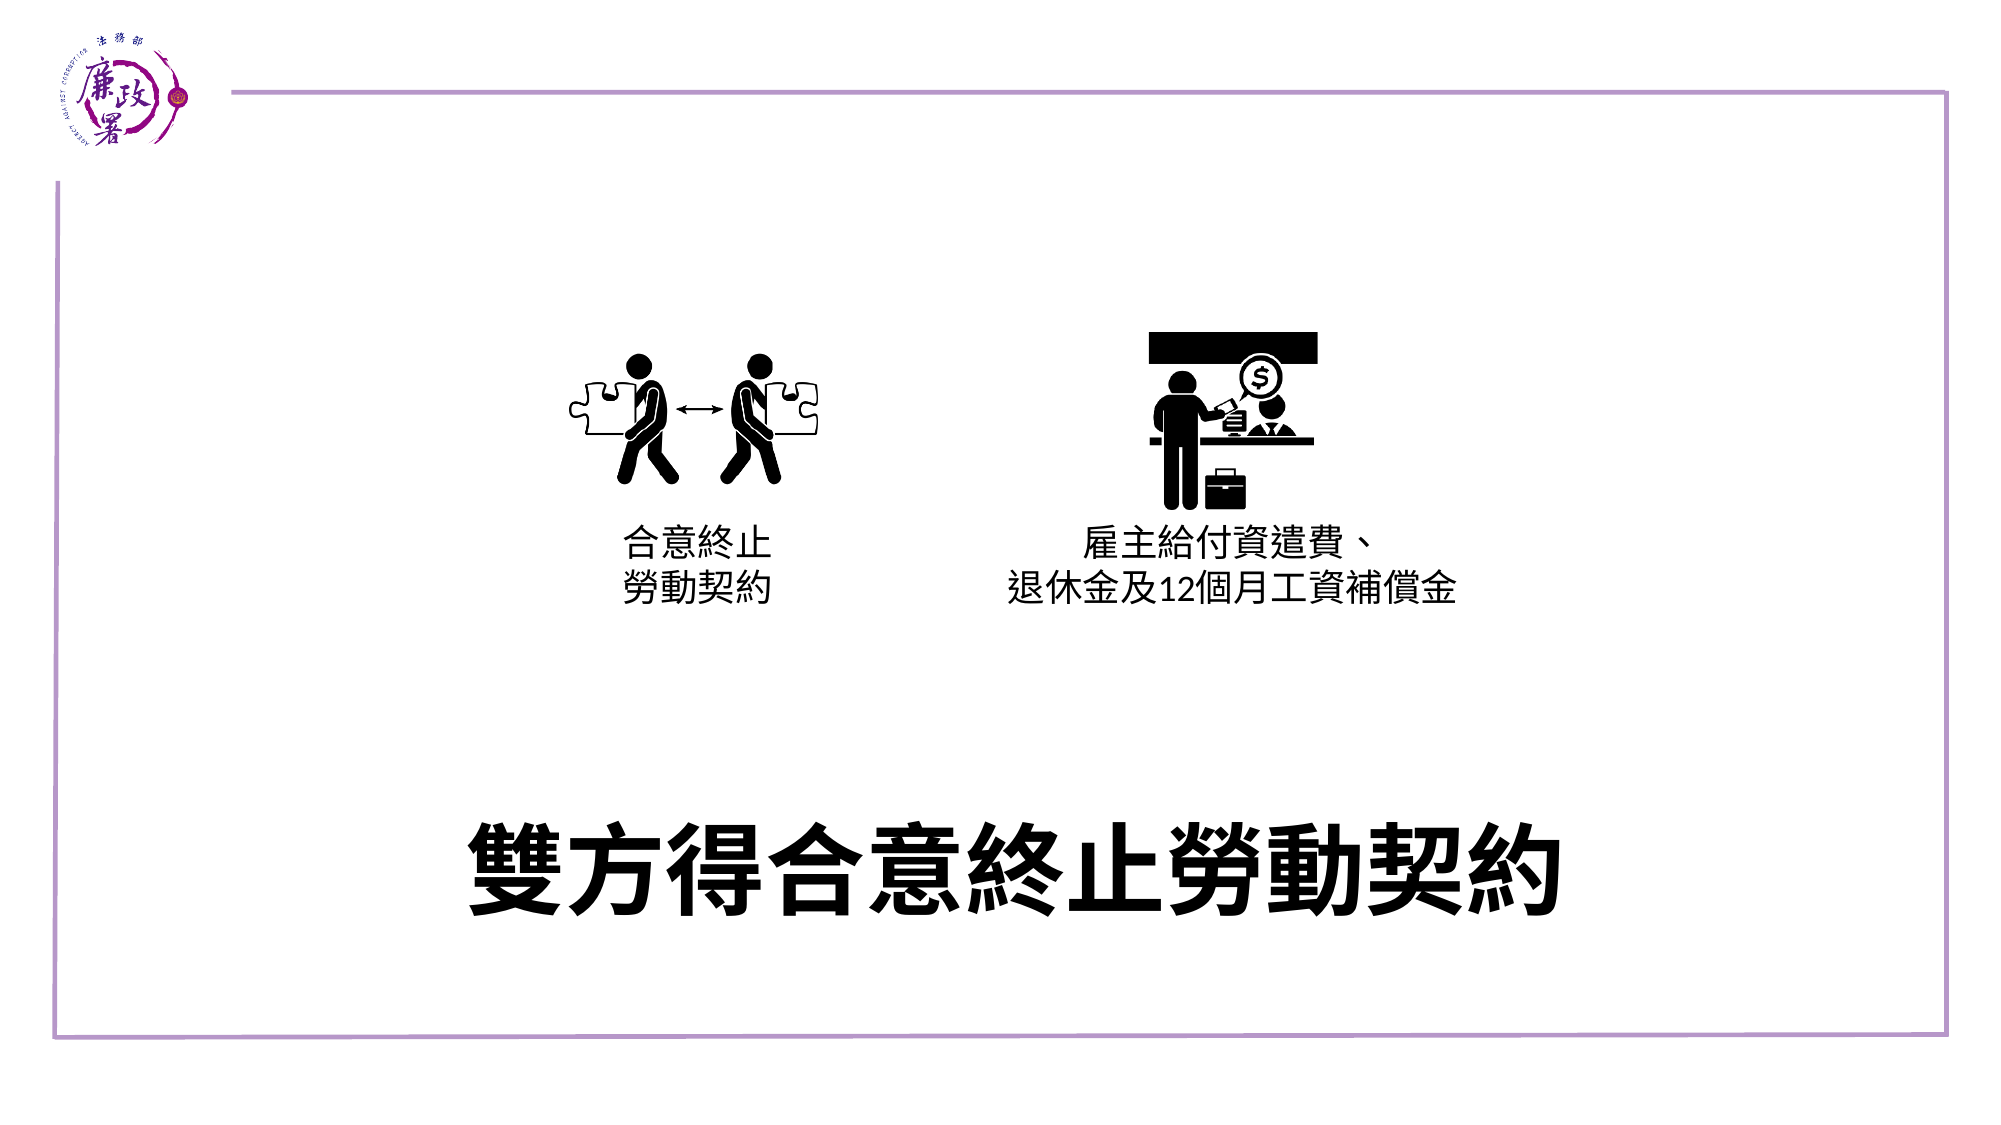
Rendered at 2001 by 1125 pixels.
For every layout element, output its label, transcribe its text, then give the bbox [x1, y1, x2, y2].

text_box 合意終止 勞動契約 [607, 511, 788, 617]
text_box 雙方得合意終止勞動契約 [450, 800, 1581, 936]
picture [569, 294, 818, 543]
picture [1144, 332, 1322, 510]
picture [60, 32, 188, 146]
text_box 雇主給付資遣費、 退休金及12個月工資補償金 [992, 511, 1474, 617]
